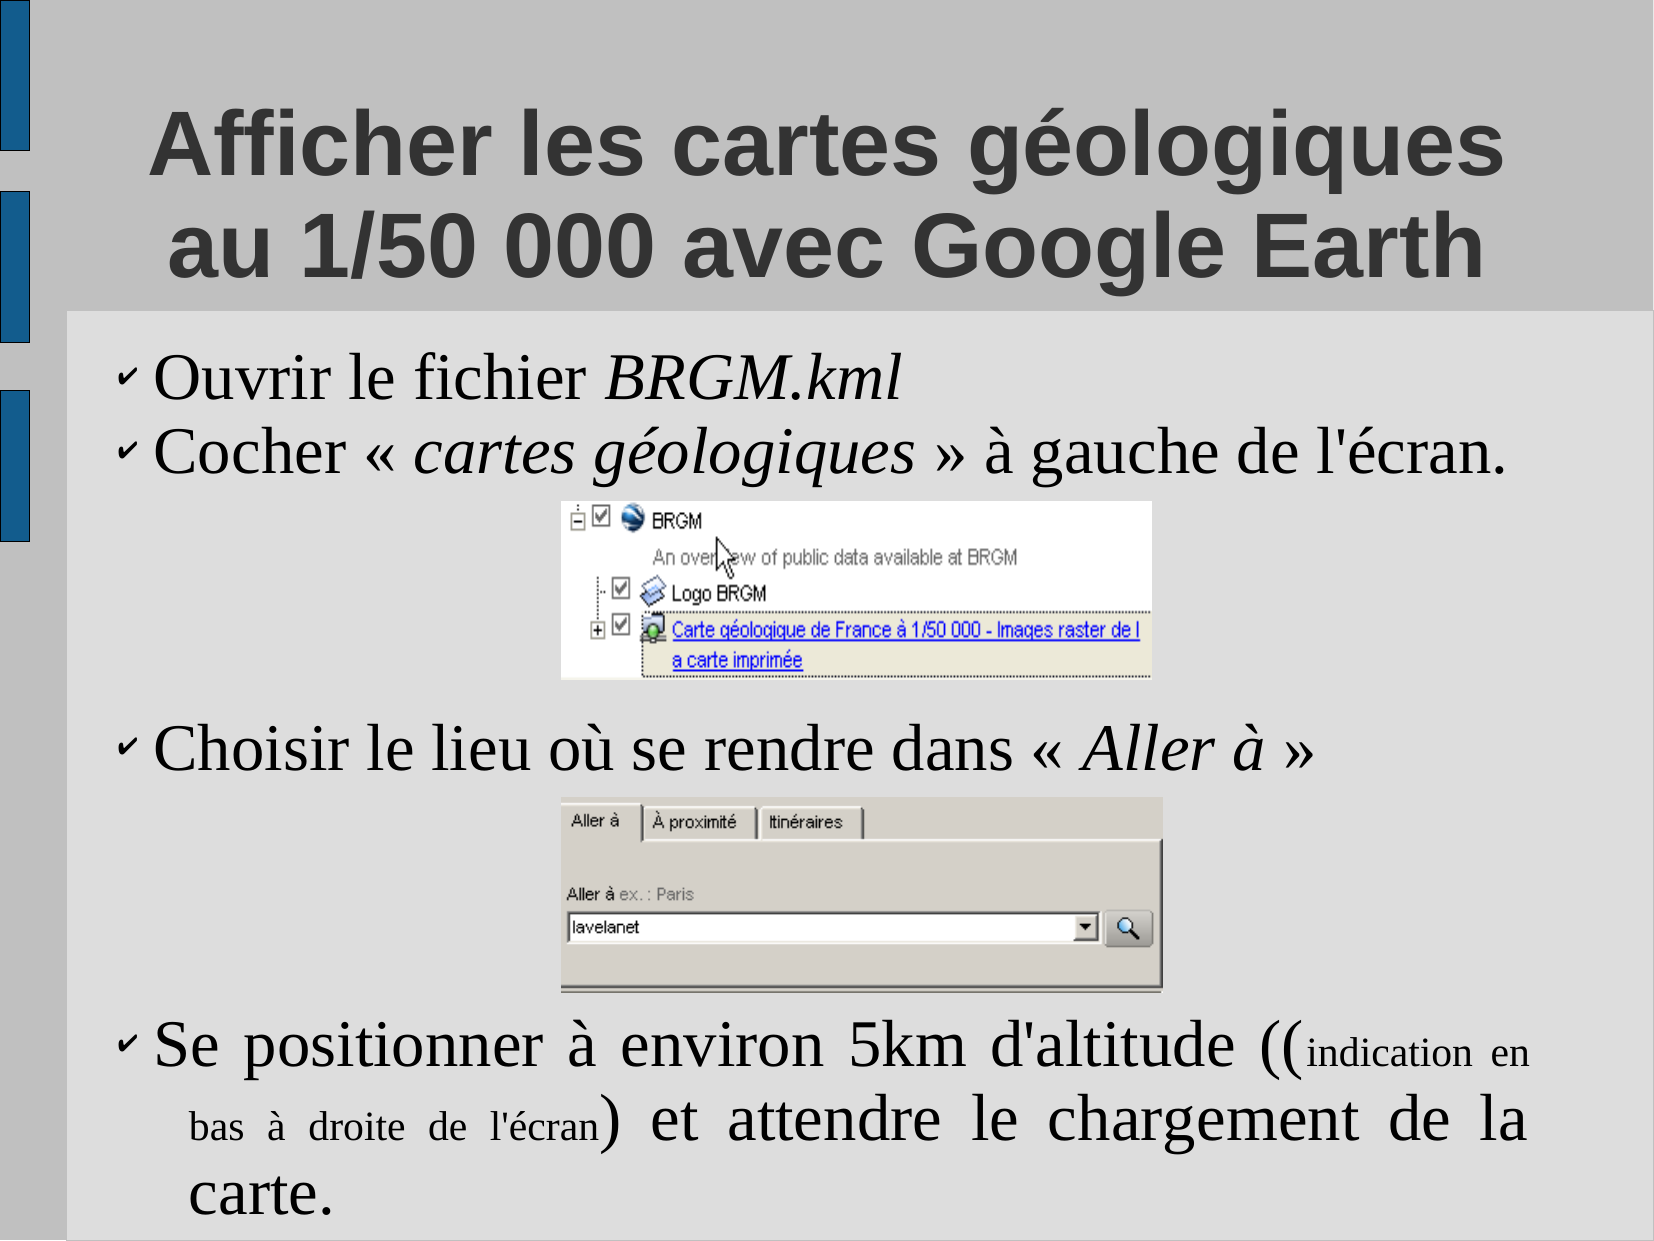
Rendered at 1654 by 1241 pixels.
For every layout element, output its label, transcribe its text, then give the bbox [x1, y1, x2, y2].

subtitle Ouvrir le fichier BRGM.kml Cocher « cartes géologiques » à gauche de l'écran. Choisir le lieu où se rendre dans « Aller à » Se positionner à environ 5km d'altitude ((indication en bas à droite de l'écran) et attendre le chargement de la carte. [118, 118, 1531, 1241]
title Afficher les cartes géologiques au 1/50 000 avec Google Earth [121, 91, 1534, 299]
picture [561, 797, 1163, 993]
picture [561, 501, 1152, 680]
